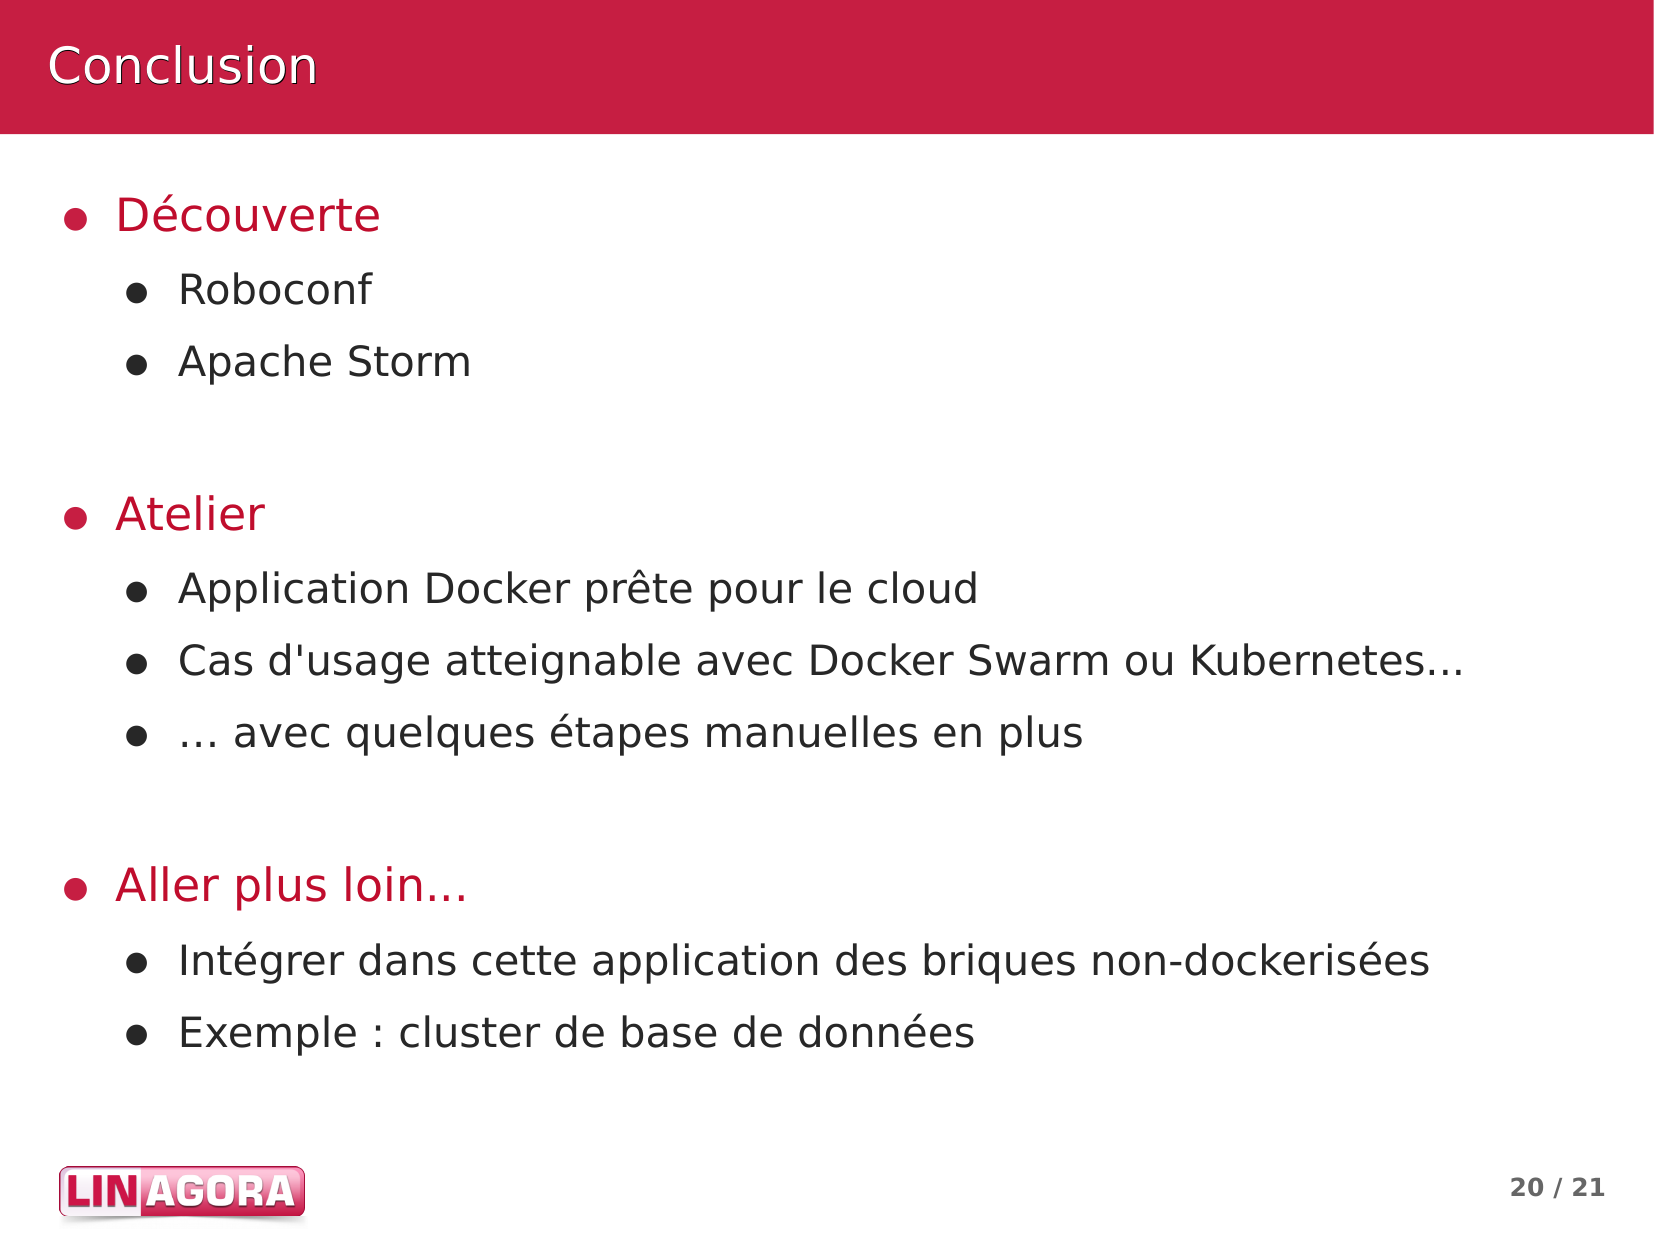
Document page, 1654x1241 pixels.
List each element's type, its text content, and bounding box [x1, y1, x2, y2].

title Conclusion [47, 7, 1624, 126]
list Découverte Roboconf Apache Storm Atelier Application Docker prête pour le cloud Cas d'usage atteignable avec Docker Swarm ou Kubernetes... … avec quelques étapes manuelles en plus Aller plus loin... Intégrer dans cette application des briques non-dockerisées Exemple : cluster de base de données [45, 188, 1606, 1134]
picture [59, 1166, 308, 1229]
